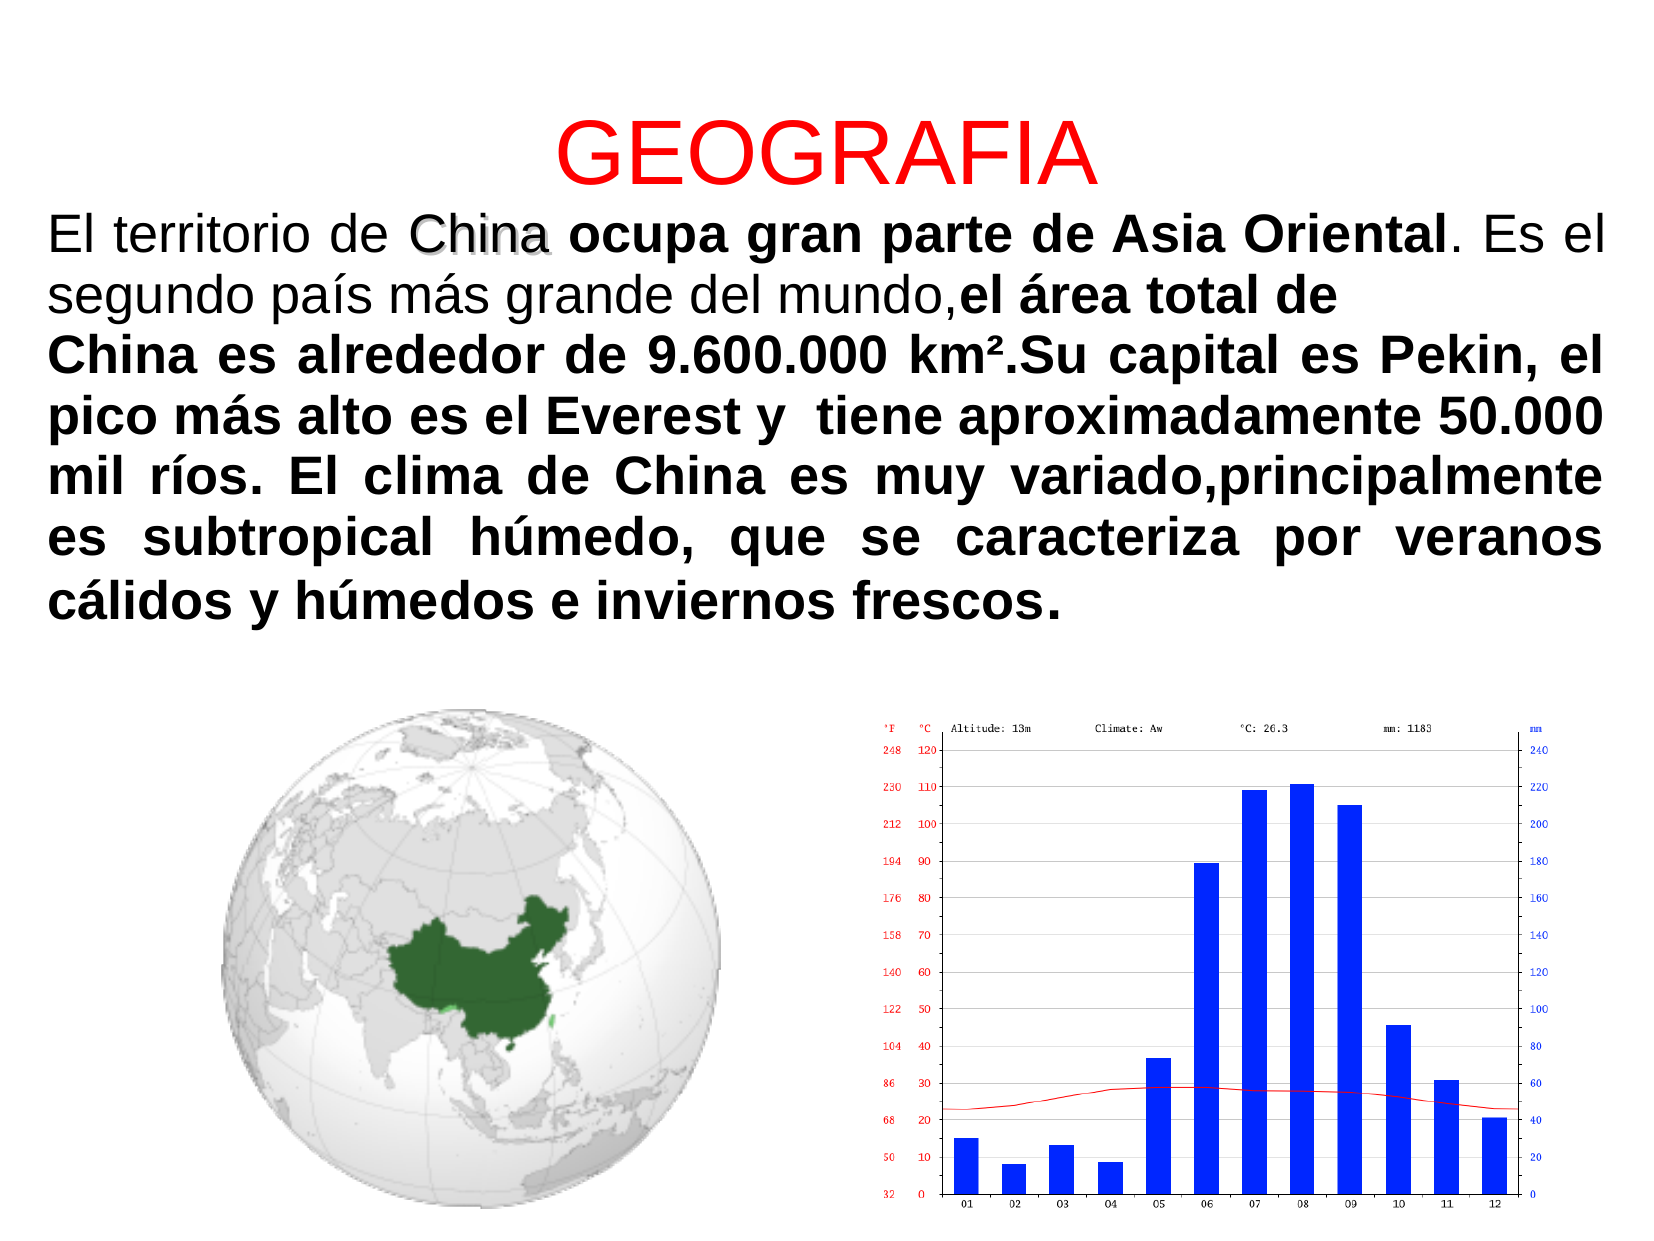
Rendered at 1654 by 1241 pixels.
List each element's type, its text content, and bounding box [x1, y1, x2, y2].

picture [220, 708, 721, 1209]
text_box El territorio de China ocupa gran parte de Asia Oriental. Es el segundo país más grande del mundo,el área total de China es alrededor de 9.600.000 km².Su capital es Pekin, el pico más alto es el Everest y tiene aproximadamente 50.000 mil ríos. El clima de China es muy variado,principalmente es subtropical húmedo, que se caracteriza por veranos cálidos y húmedos e inviernos frescos. [47, 203, 1607, 632]
picture [862, 696, 1571, 1229]
title GEOGRAFIA [82, 49, 1571, 203]
